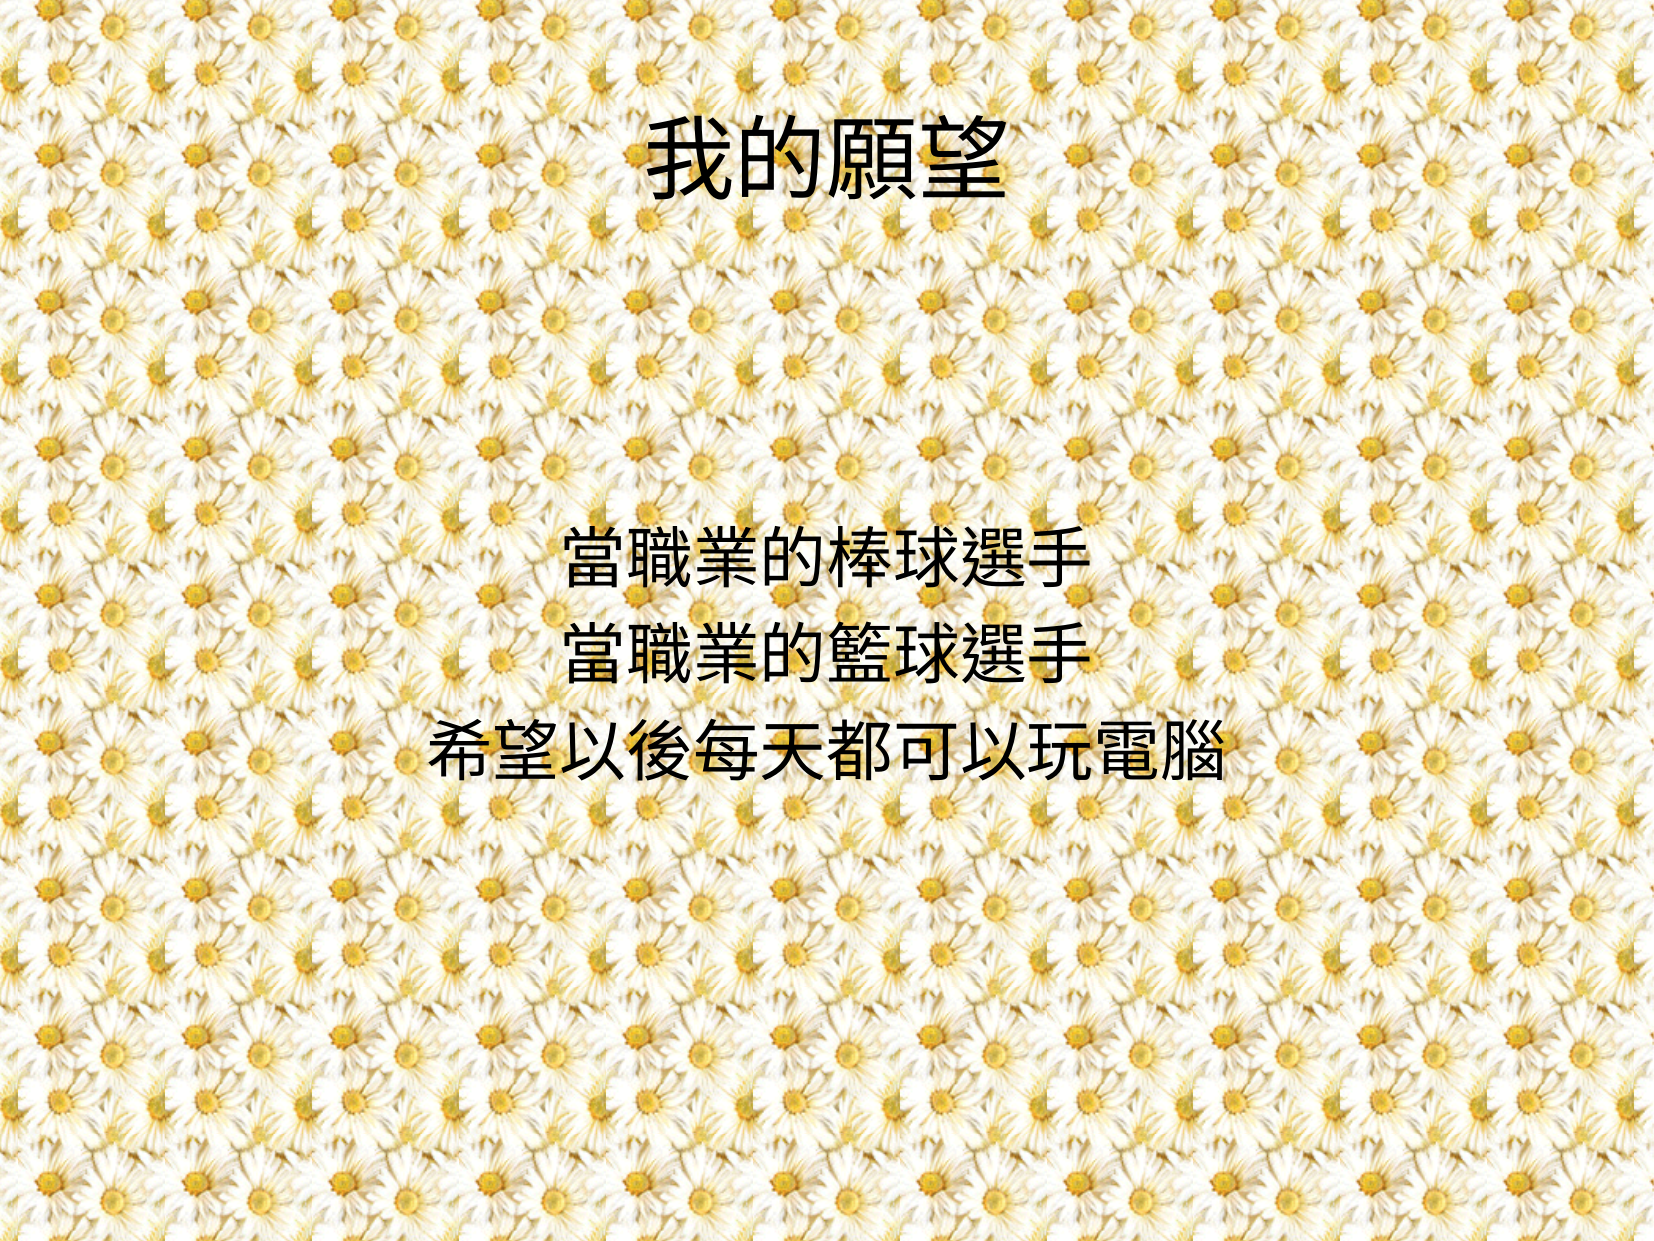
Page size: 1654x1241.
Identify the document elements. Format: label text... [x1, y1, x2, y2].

title 我的願望 [82, 49, 1571, 257]
subtitle 當職業的棒球選手 當職業的籃球選手 希望以後每天都可以玩電腦 [82, 290, 1571, 1010]
picture [0, 0, 1654, 1241]
